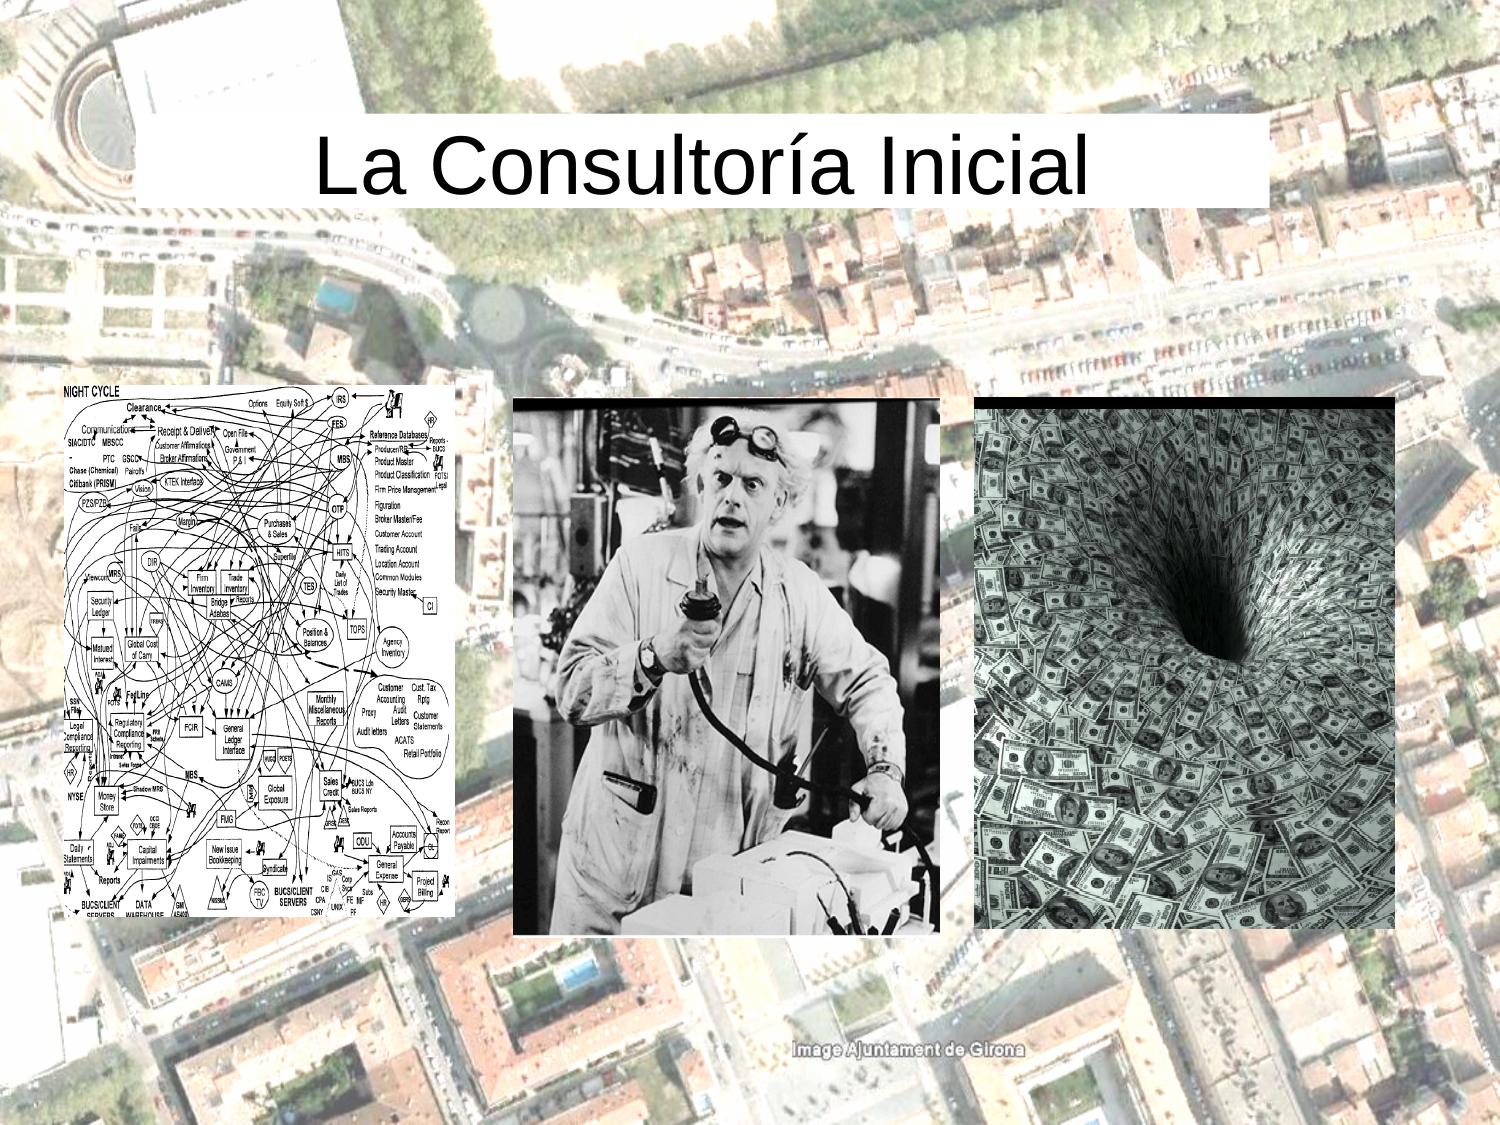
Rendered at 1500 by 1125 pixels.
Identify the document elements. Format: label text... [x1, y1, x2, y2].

text_box La Consultoría Inicial [135, 113, 1270, 209]
picture [0, 0, 1500, 1125]
